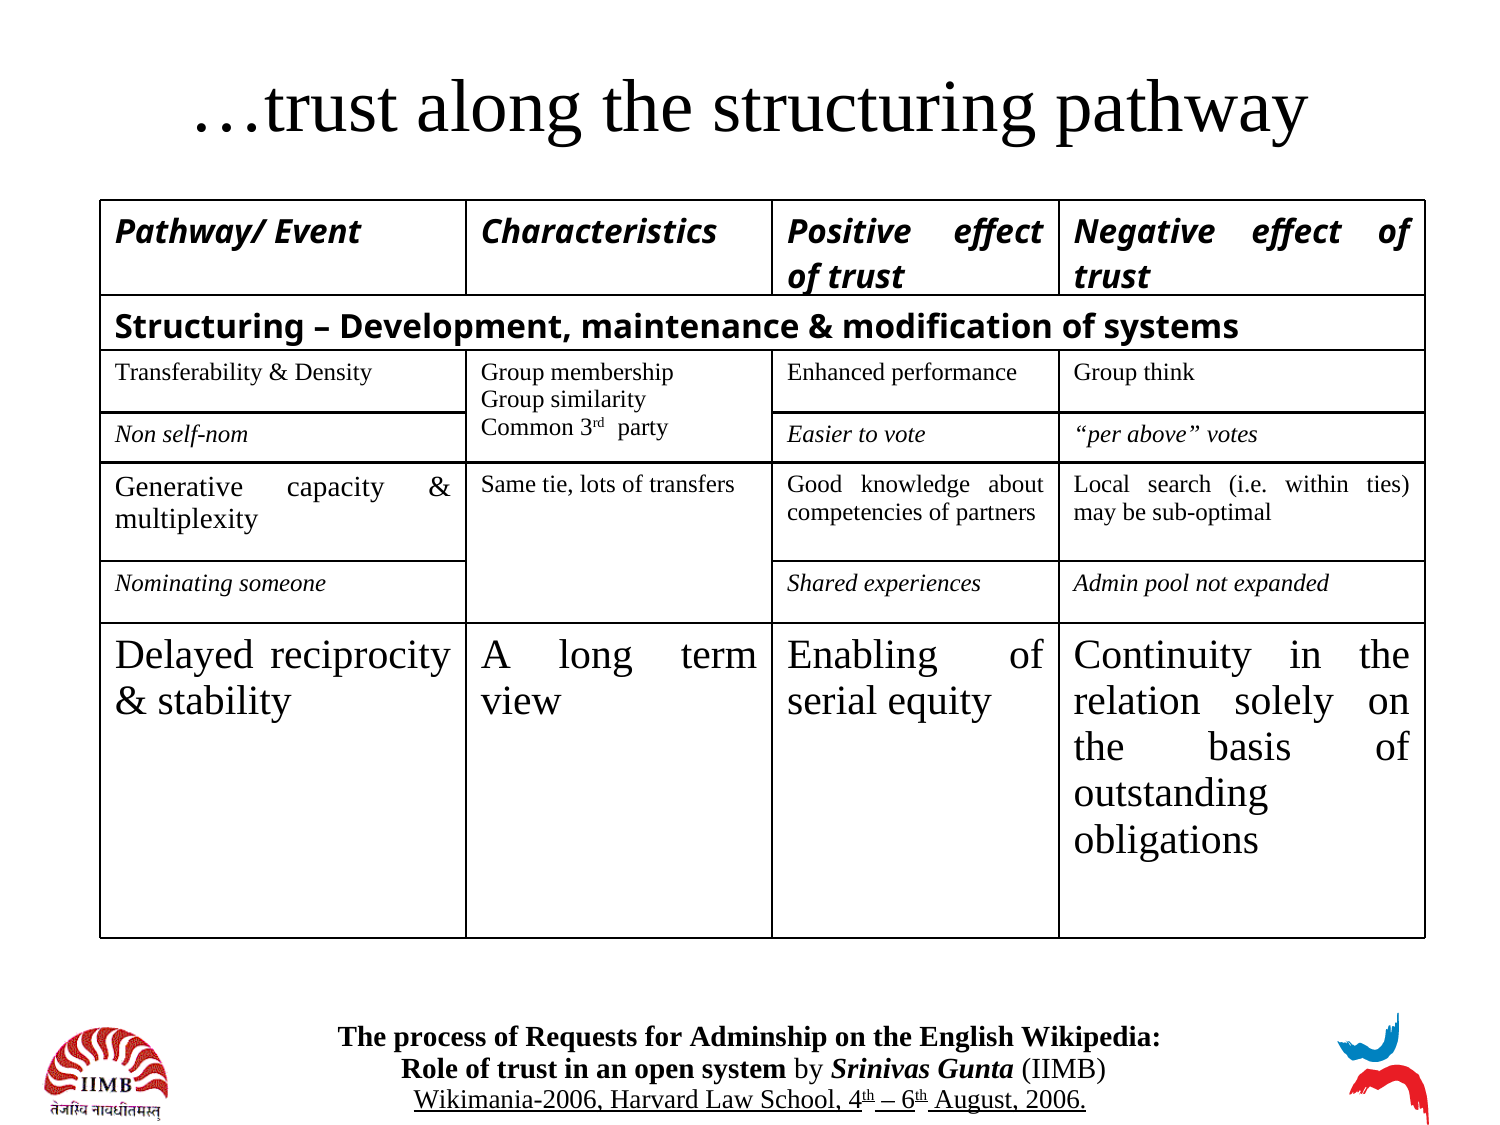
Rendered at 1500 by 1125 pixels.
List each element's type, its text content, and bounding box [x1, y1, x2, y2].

text_box “per above” votes [1060, 414, 1424, 461]
text_box Admin pool not expanded [1060, 562, 1424, 622]
text_box Nominating someone [101, 562, 465, 622]
text_box Structuring – Development, maintenance & modification of systems [101, 296, 1424, 349]
text_box Local search (i.e. within ties) may be sub-optimal [1060, 464, 1424, 560]
text_box Negative effect of trust [1060, 201, 1424, 294]
text_box Positive effect of trust [773, 201, 1058, 294]
text_box Group think [1060, 351, 1424, 411]
text_box A long term view [467, 624, 771, 937]
text_box Non self-nom [101, 414, 465, 461]
text_box Characteristics [467, 201, 771, 294]
text_box Delayed reciprocity & stability [101, 624, 465, 937]
picture [1337, 1012, 1431, 1125]
text_box Group membership Group similarity Common 3rd party [467, 351, 771, 461]
text_box Enabling of serial equity [773, 624, 1058, 937]
text_box Pathway/ Event [101, 201, 465, 294]
title …trust along the structuring pathway [112, 37, 1388, 176]
text_box Shared experiences [773, 562, 1058, 622]
text_box Continuity in the relation solely on the basis of outstanding obligations [1060, 624, 1424, 937]
text_box Transferability & Density [101, 351, 465, 411]
text_box Good knowledge about competencies of partners [773, 464, 1058, 560]
text_box Enhanced performance [773, 351, 1058, 411]
text_box Generative capacity & multiplexity [101, 464, 465, 560]
text_box Easier to vote [773, 414, 1058, 461]
text_box Same tie, lots of transfers [467, 464, 771, 622]
